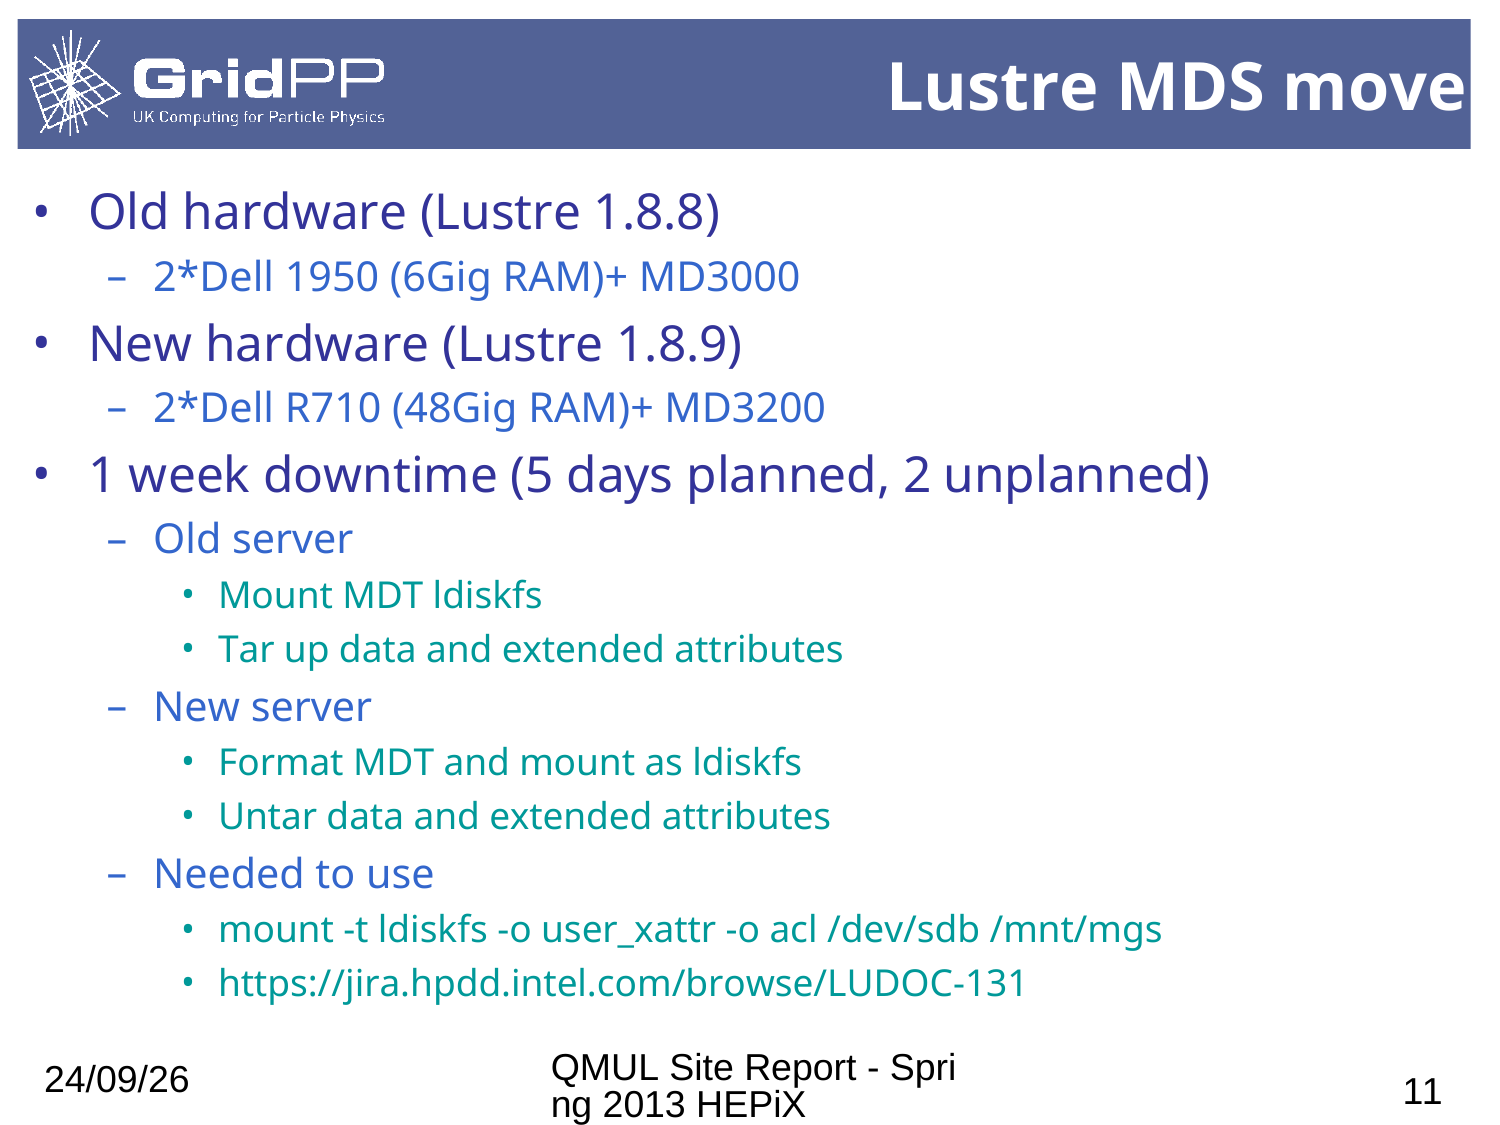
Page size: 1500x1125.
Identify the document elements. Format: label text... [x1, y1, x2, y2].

picture [29, 30, 384, 136]
title Lustre MDS move [513, 0, 1483, 172]
list Old hardware (Lustre 1.8.8) 2*Dell 1950 (6Gig RAM)+ MD3000 New hardware (Lustre 1.8.9) 2*Dell R710 (48Gig RAM)+ MD3200 1 week downtime (5 days planned, 2 unplanned) Old server Mount MDT ldiskfs Tar up data and extended attributes New server Format MDT and mount as ldiskfs Untar data and extended attributes Needed to use mount -t ldiskfs -o user_xattr -o acl /dev/sdb /mnt/mgs https://jira.hpdd.intel.com/browse/LUDOC-131 [17, 172, 1480, 1016]
picture [980, 1016, 1418, 1099]
